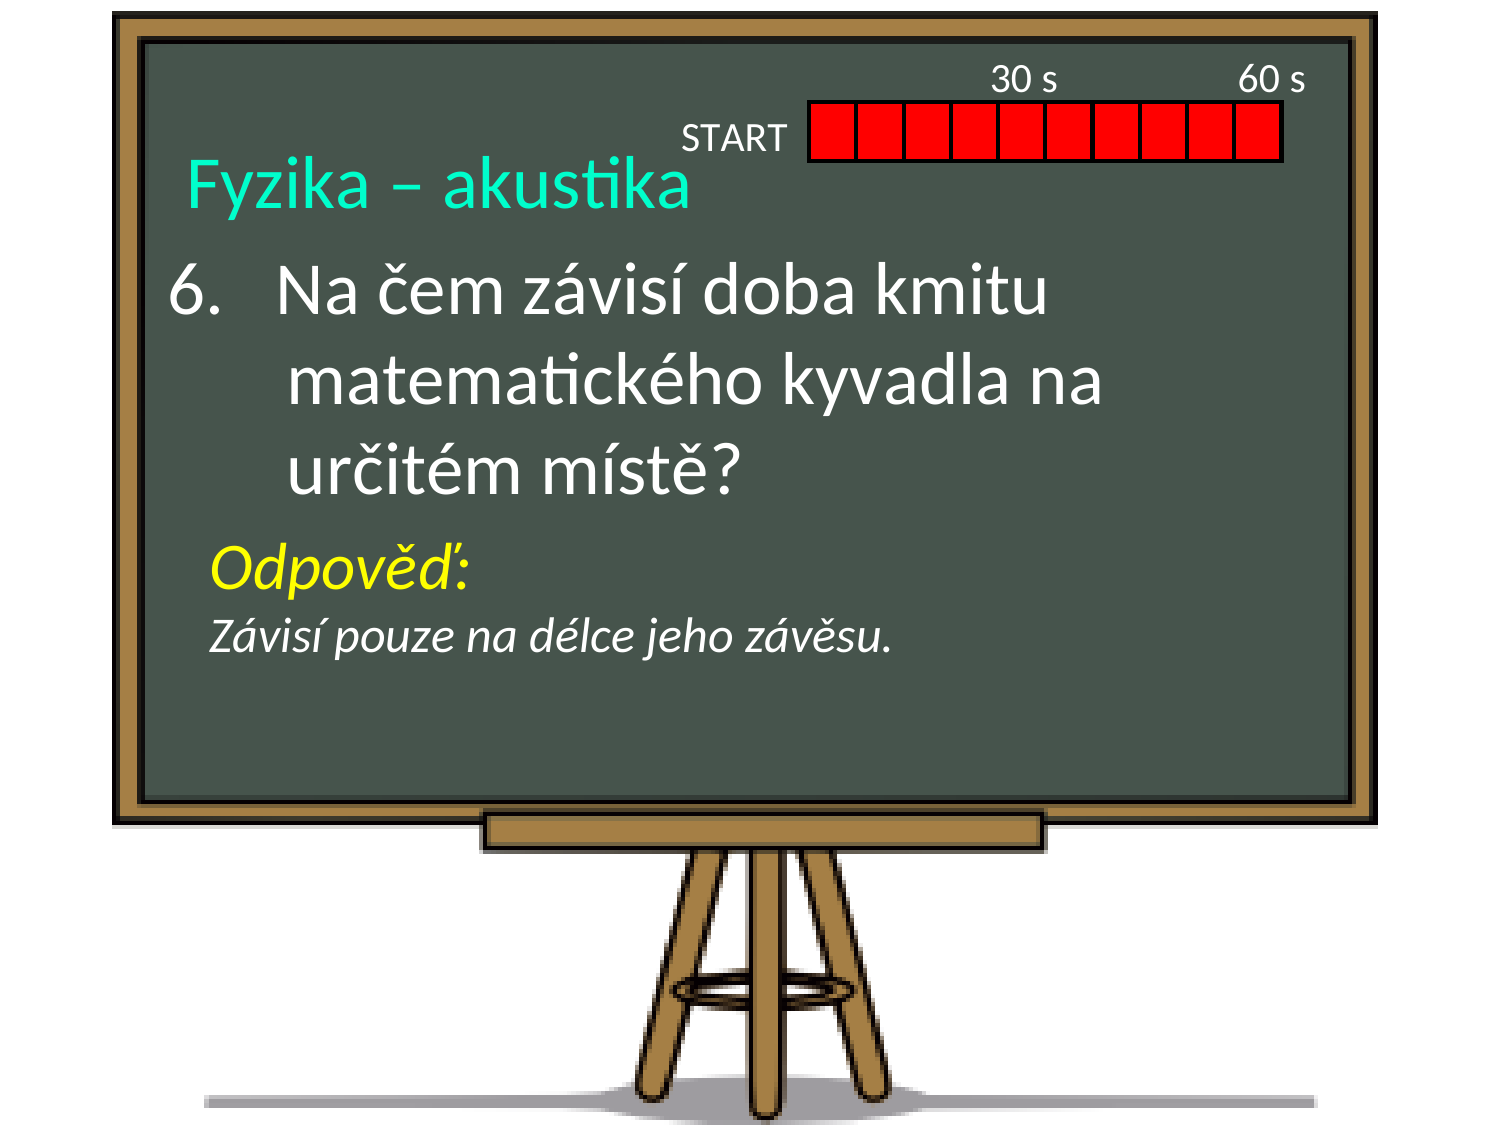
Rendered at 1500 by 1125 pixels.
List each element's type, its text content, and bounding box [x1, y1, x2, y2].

text_box Fyzika – akustika [171, 125, 709, 231]
text_box 6. Na čem závisí doba kmitu matematického kyvadla na určitém místě? [153, 231, 1364, 518]
text_box Odpověď: Závisí pouze na délce jeho závěsu. [194, 515, 1294, 791]
text_box 60 s [1222, 42, 1321, 109]
text_box [809, 101, 1282, 161]
text_box START [666, 101, 803, 168]
text_box 30 s [975, 42, 1073, 109]
picture [112, 11, 1378, 1125]
